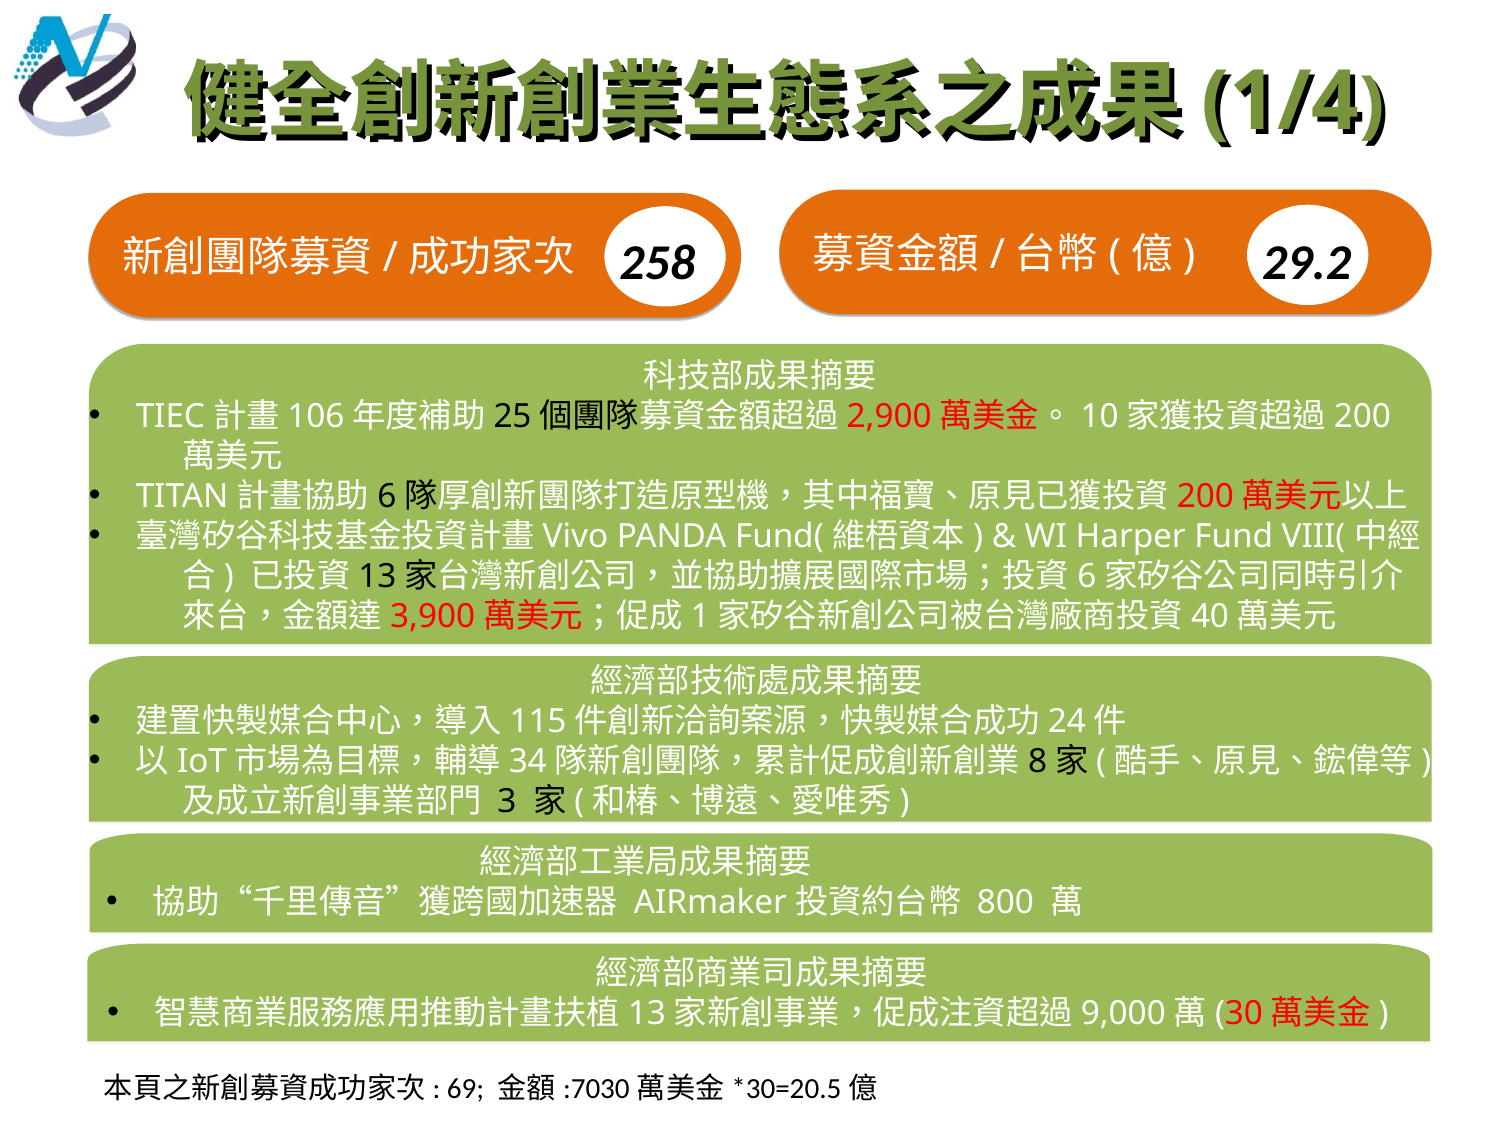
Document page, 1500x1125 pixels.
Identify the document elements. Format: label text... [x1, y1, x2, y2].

text_box [631, 298, 699, 307]
text_box 258 [604, 221, 724, 298]
text_box 29.2 [1247, 221, 1367, 298]
text_box 經濟部商業司成果摘要 智慧商業服務應用推動計畫扶植13家新創事業，促成注資超過9,000萬(30萬美金) [92, 943, 1432, 1040]
text_box [89, 846, 1433, 933]
text_box 經濟部技術處成果摘要 建置快製媒合中心，導入115件創新洽詢案源，快製媒合成功24件 以IoT市場為目標，輔導34隊新創團隊，累計促成創新創業8家(酷手、原見、鋐偉等)及成立新創事業部門 3 家(和椿、博遠、愛唯秀) [88, 656, 1432, 822]
text_box 本頁之新創募資成功家次: 69; 金額:7030萬美金*30=20.5億 [88, 1061, 946, 1113]
text_box [87, 953, 1431, 1042]
text_box [1276, 298, 1339, 306]
text_box 健全創新創業生態系之成果(1/4) [59, 0, 1450, 194]
text_box [622, 206, 709, 221]
text_box [1263, 204, 1353, 221]
text_box 募資金額/台幣(億) [779, 189, 1432, 315]
text_box 新創團隊募資/成功家次 [88, 192, 742, 318]
text_box 科技部成果摘要 TIEC計畫106年度補助25個團隊募資金額超過2,900萬美金。10家獲投資超過200萬美元 TITAN計畫協助6隊厚創新團隊打造原型機，其中福寶、原見已獲投資200萬美元以上 臺灣矽谷科技基金投資計畫Vivo PANDA Fund(維梧資本) & WI Harper Fund VIII(中經合) 已投資13家台灣新創公司，並協助擴展國際市場；投資6家矽谷公司同時引介來台，金額達3,900萬美元；促成1家矽谷新創公司被台灣廠商投資40萬美元 [88, 343, 1432, 645]
text_box 經濟部工業局成果摘要 協助“千里傳音”獲跨國加速器 AIRmaker投資約台幣 800 萬 [91, 832, 1431, 929]
